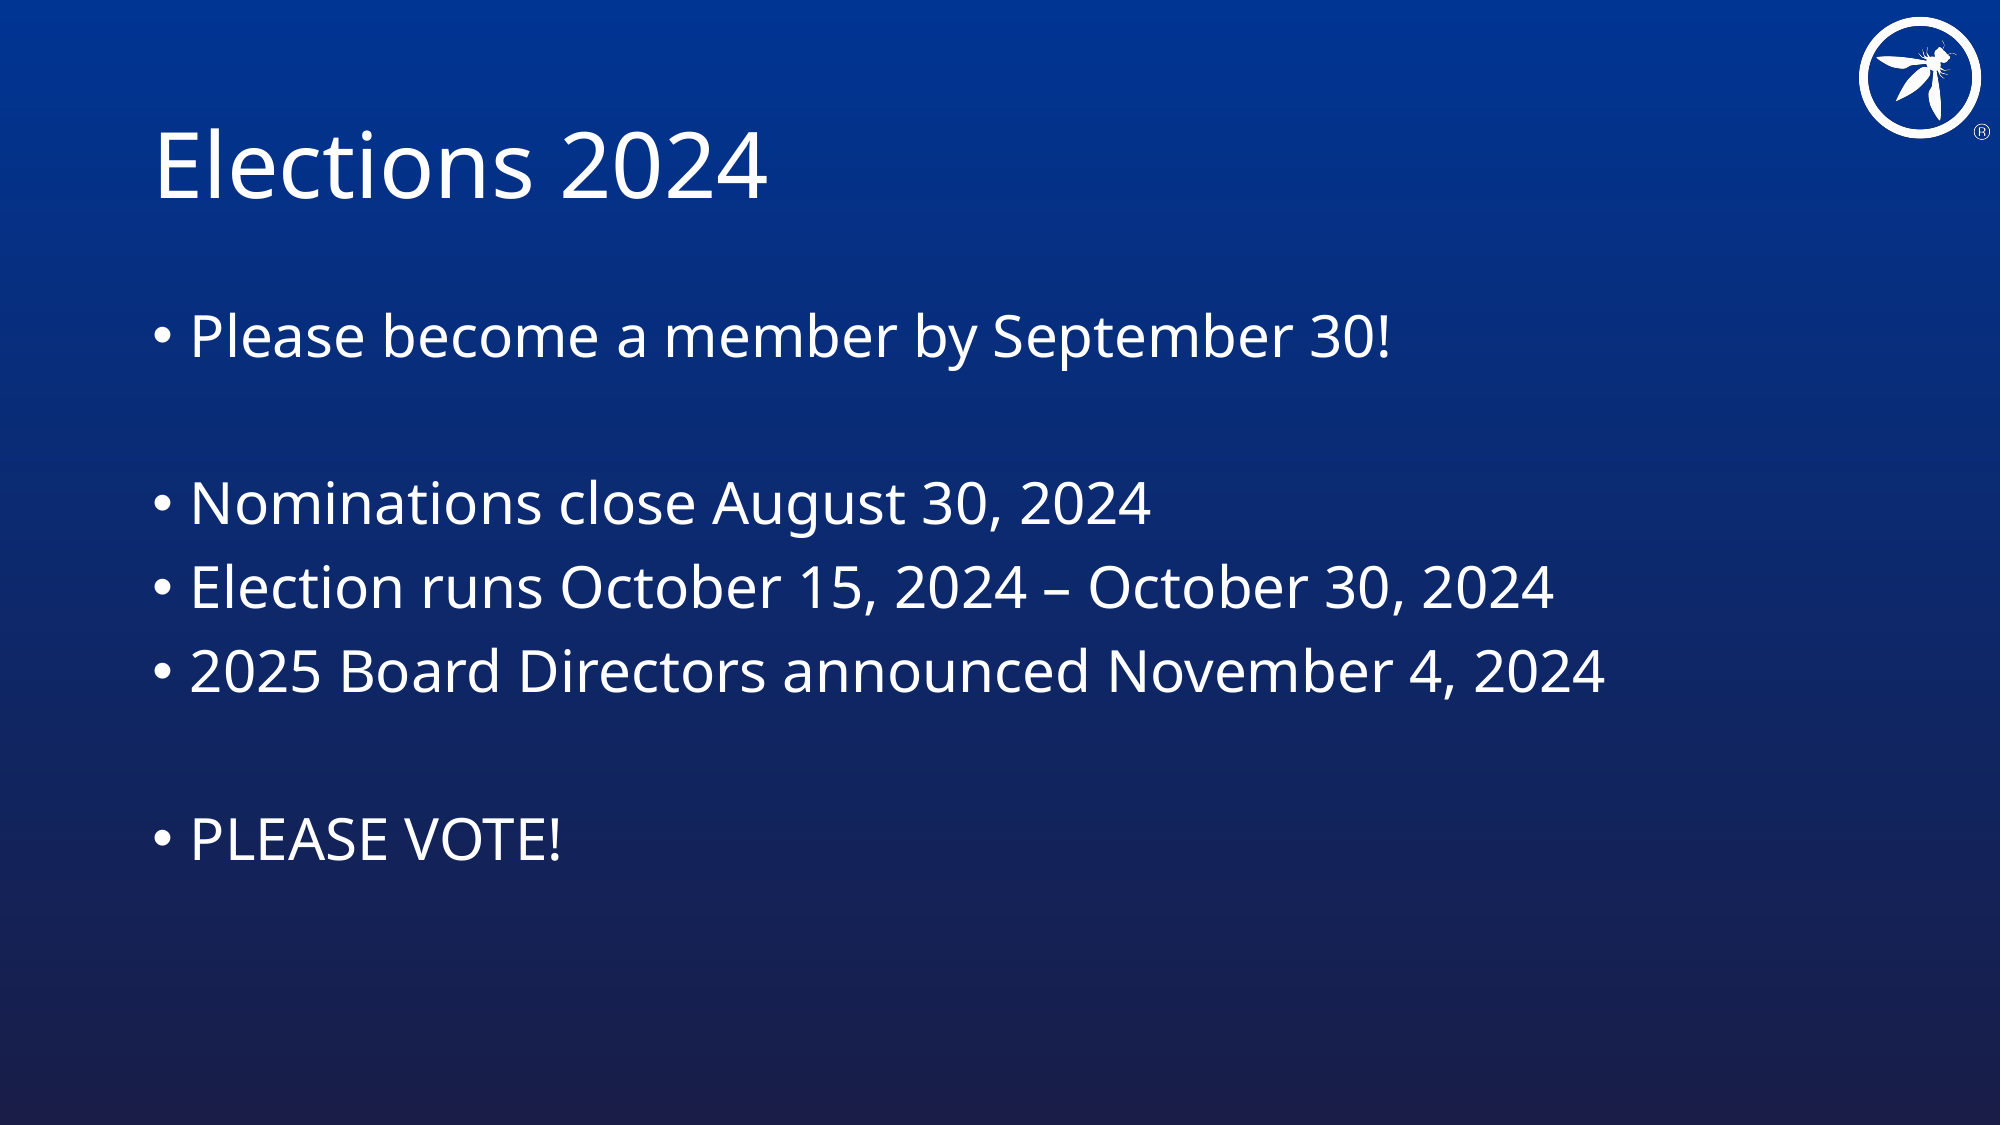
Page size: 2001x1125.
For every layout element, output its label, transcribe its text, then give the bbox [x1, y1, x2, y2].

title Elections 2024 [137, 59, 1863, 278]
list Please become a member by September 30! Nominations close August 30, 2024 Election runs October 15, 2024 – October 30, 2024 2025 Board Directors announced November 4, 2024 PLEASE VOTE! [137, 299, 1863, 1014]
picture [1797, 0, 2001, 200]
